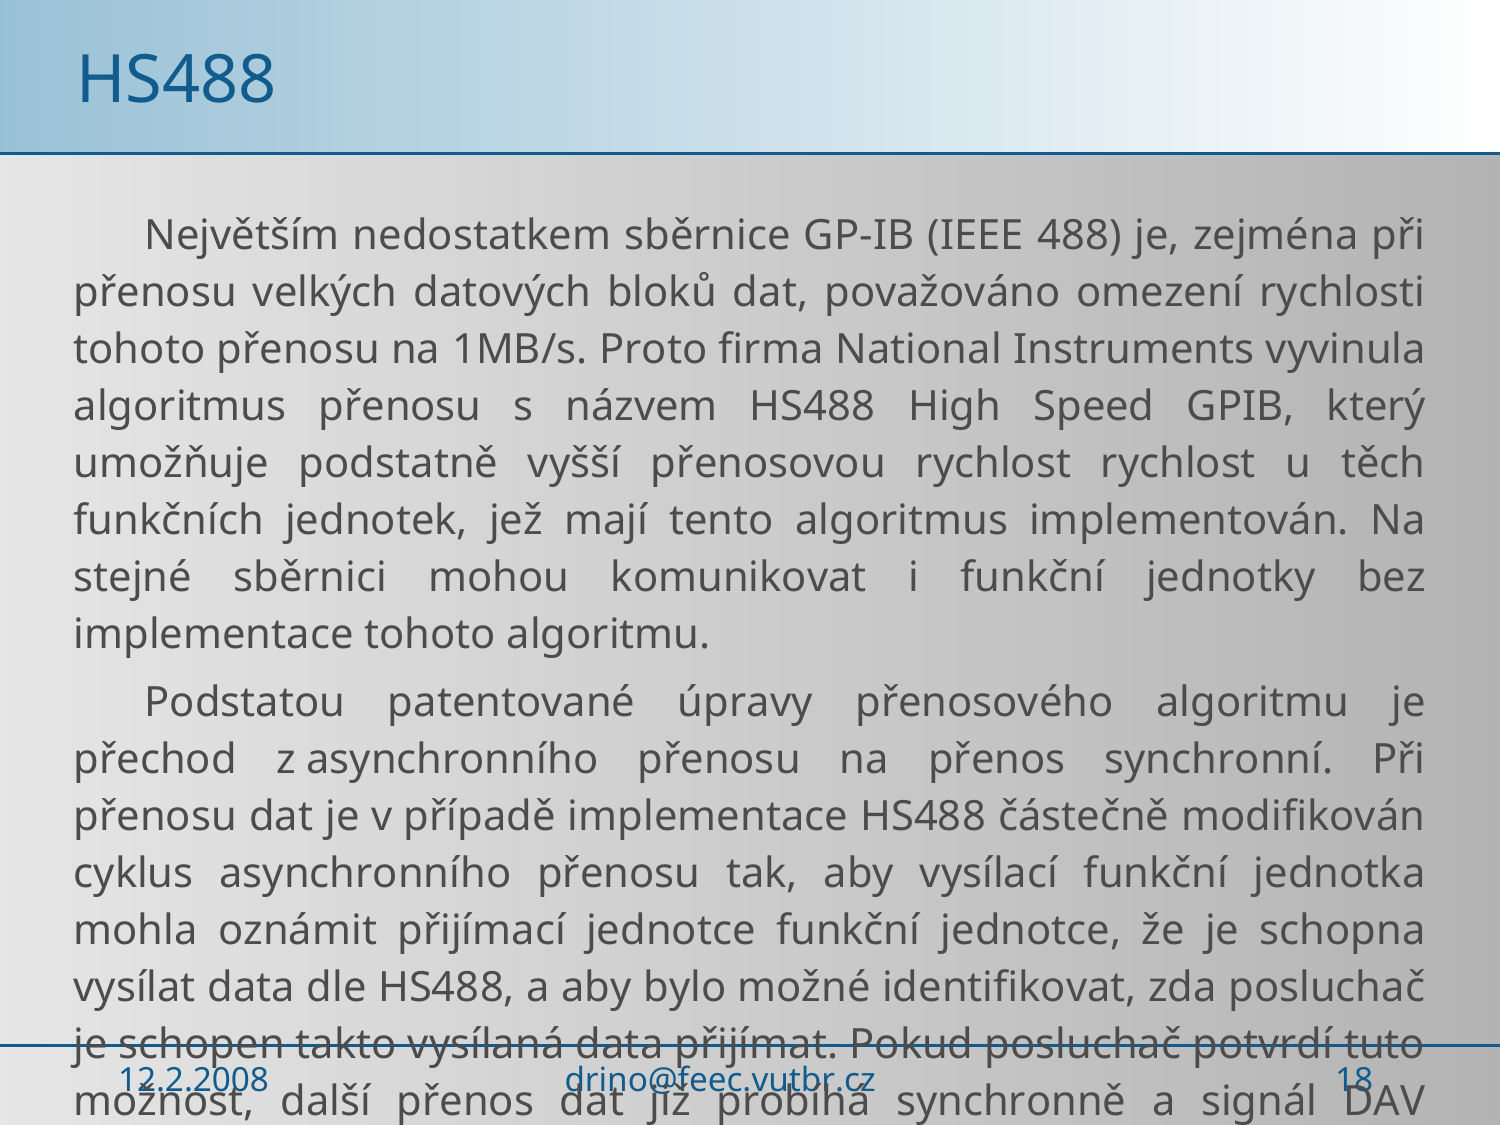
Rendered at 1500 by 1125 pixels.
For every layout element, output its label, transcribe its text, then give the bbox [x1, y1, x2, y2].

title HS488 [0, 0, 1500, 152]
text_box Největším nedostatkem sběrnice GP-IB (IEEE 488) je, zejména při přenosu velkých datových bloků dat, považováno omezení rychlosti tohoto přenosu na 1MB/s. Proto firma National Instruments vyvinula algoritmus přenosu s názvem HS488 High Speed GPIB, který umožňuje podstatně vyšší přenosovou rychlost rychlost u těch funkčních jednotek, jež mají tento algoritmus implementován. Na stejné sběrnici mohou komunikovat i funkční jednotky bez implementace tohoto algoritmu. Podstatou patentované úpravy přenosového algoritmu je přechod z asynchronního přenosu na přenos synchronní. Při přenosu dat je v případě implementace HS488 částečně modifikován cyklus asynchronního přenosu tak, aby vysílací funkční jednotka mohla oznámit přijímací jednotce funkční jednotce, že je schopna vysílat data dle HS488, a aby bylo možné identifikovat, zda posluchač je schopen takto vysílaná data přijímat. Pokud posluchač potvrdí tuto možnost, další přenos dat již probíhá synchronně a signál DAV převezme funkci taktovacího signálu. Pokus posluchač možnost přijímat dat v režimu [59, 196, 1442, 1125]
